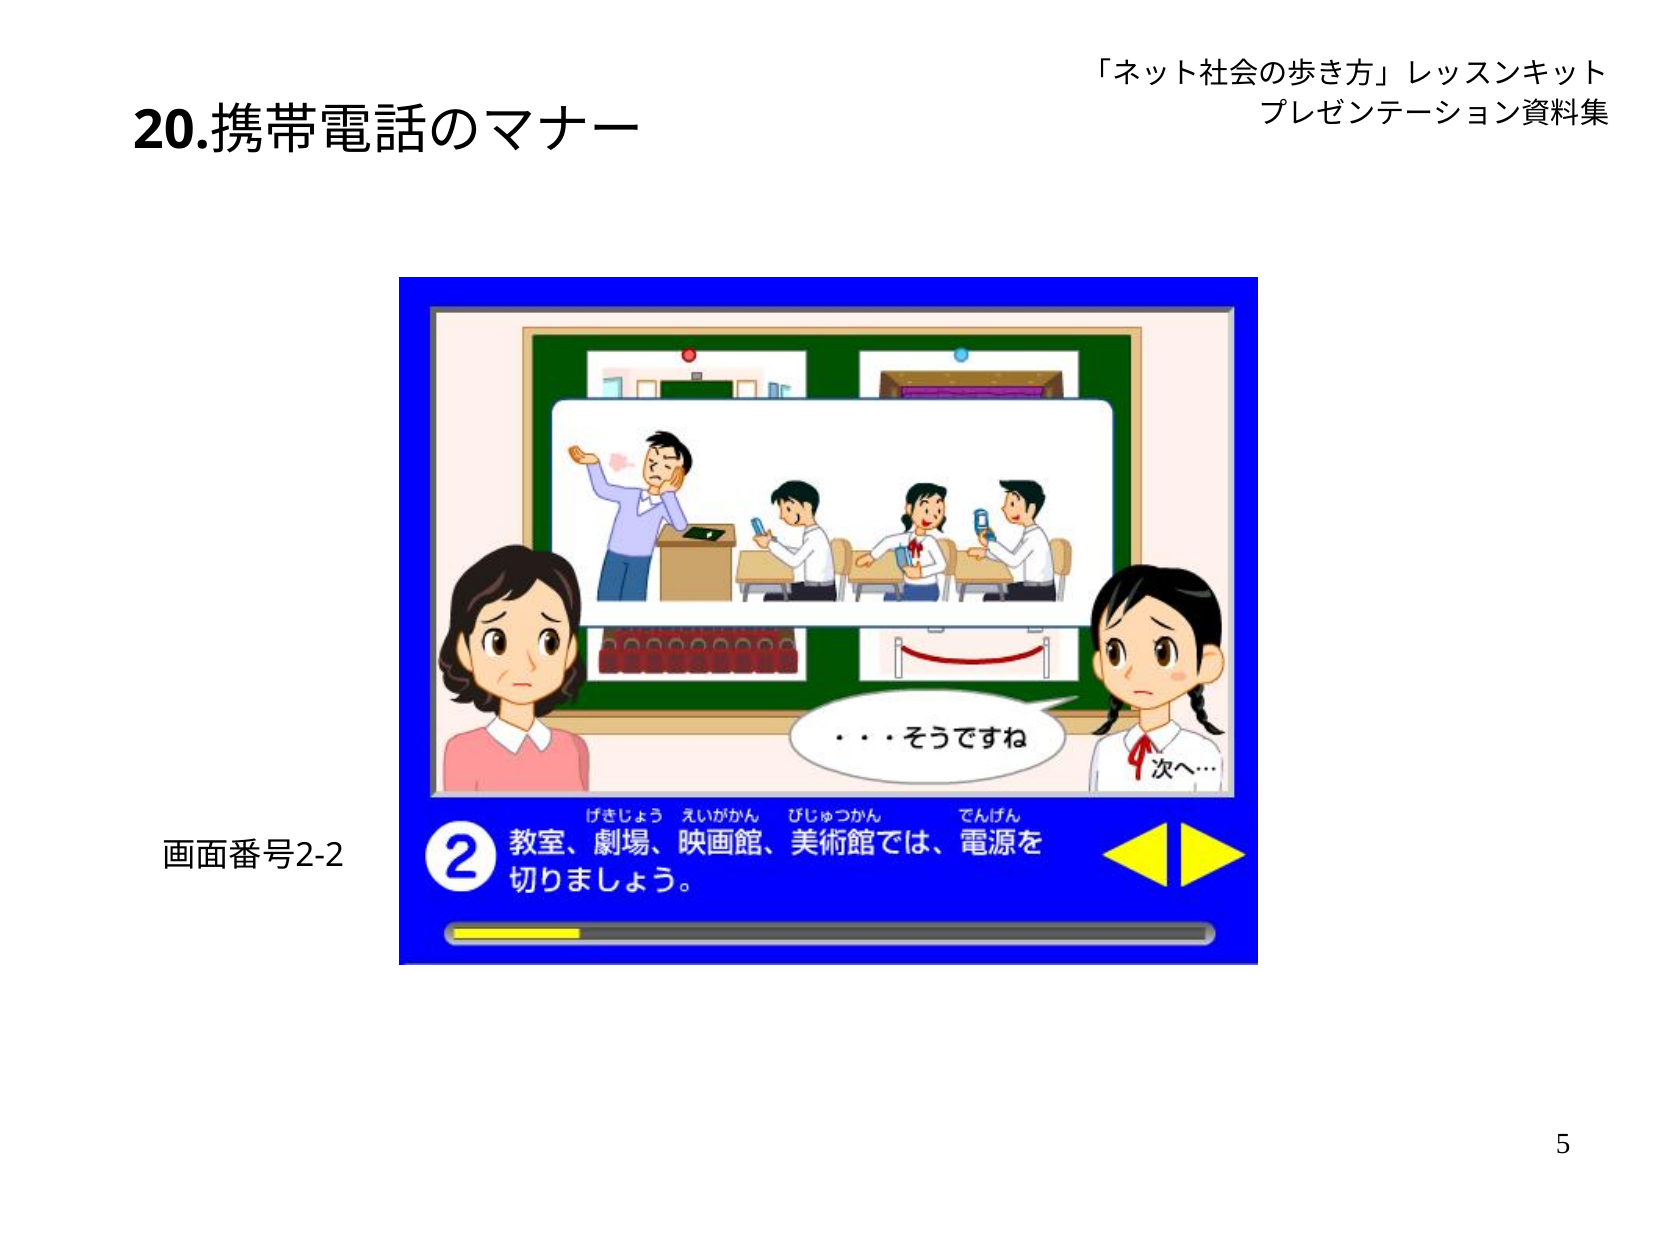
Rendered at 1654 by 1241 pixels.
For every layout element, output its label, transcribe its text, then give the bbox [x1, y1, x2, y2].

text_box 20.携帯電話のマナー [118, 88, 975, 169]
picture [399, 277, 1258, 965]
text_box 「ネット社会の歩き方」レッスンキット プレゼンテーション資料集 [1062, 44, 1625, 139]
text_box 画面番号2-2 [147, 826, 384, 882]
